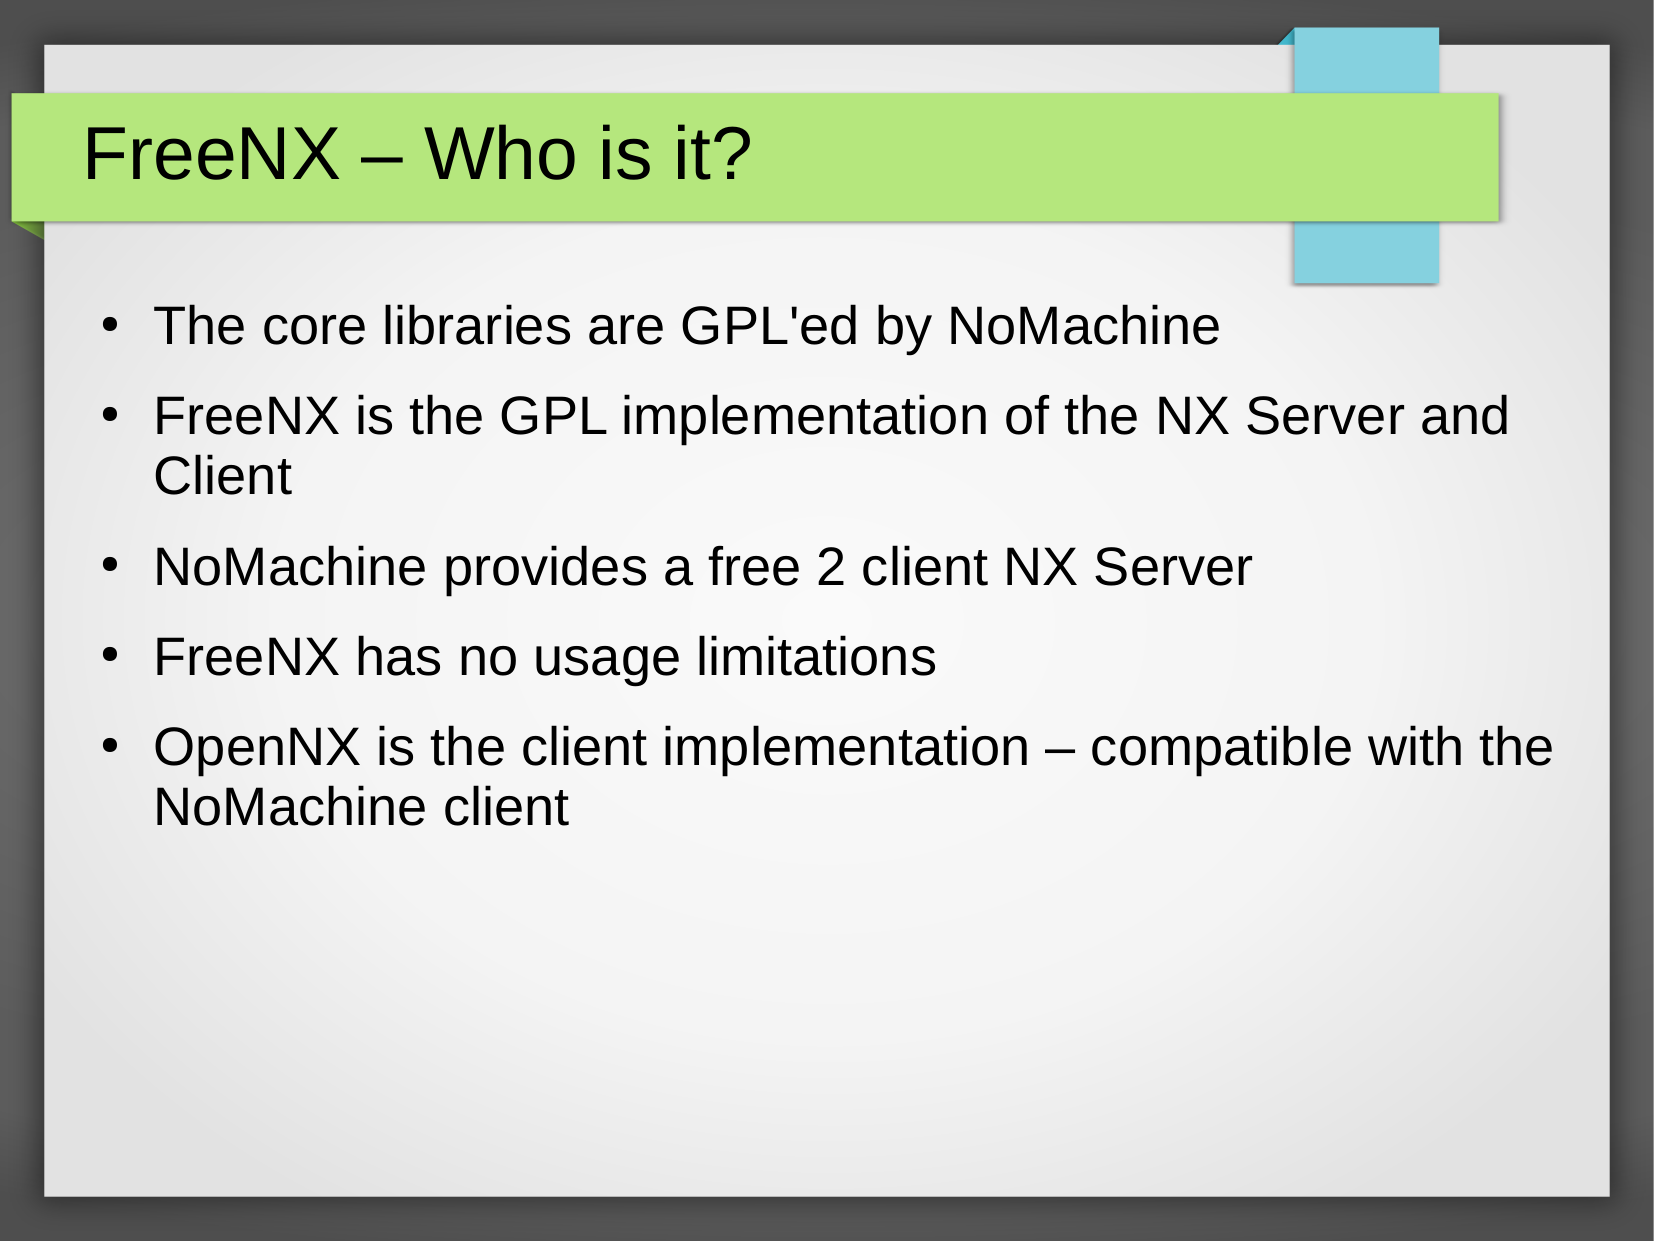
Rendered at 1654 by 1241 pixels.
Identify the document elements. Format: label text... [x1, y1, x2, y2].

title FreeNX – Who is it? [82, 94, 1264, 213]
picture [0, 0, 1654, 1241]
list The core libraries are GPL'ed by NoMachine FreeNX is the GPL implementation of the NX Server and Client NoMachine provides a free 2 client NX Server FreeNX has no usage limitations OpenNX is the client implementation – compatible with the NoMachine client [82, 295, 1571, 1015]
